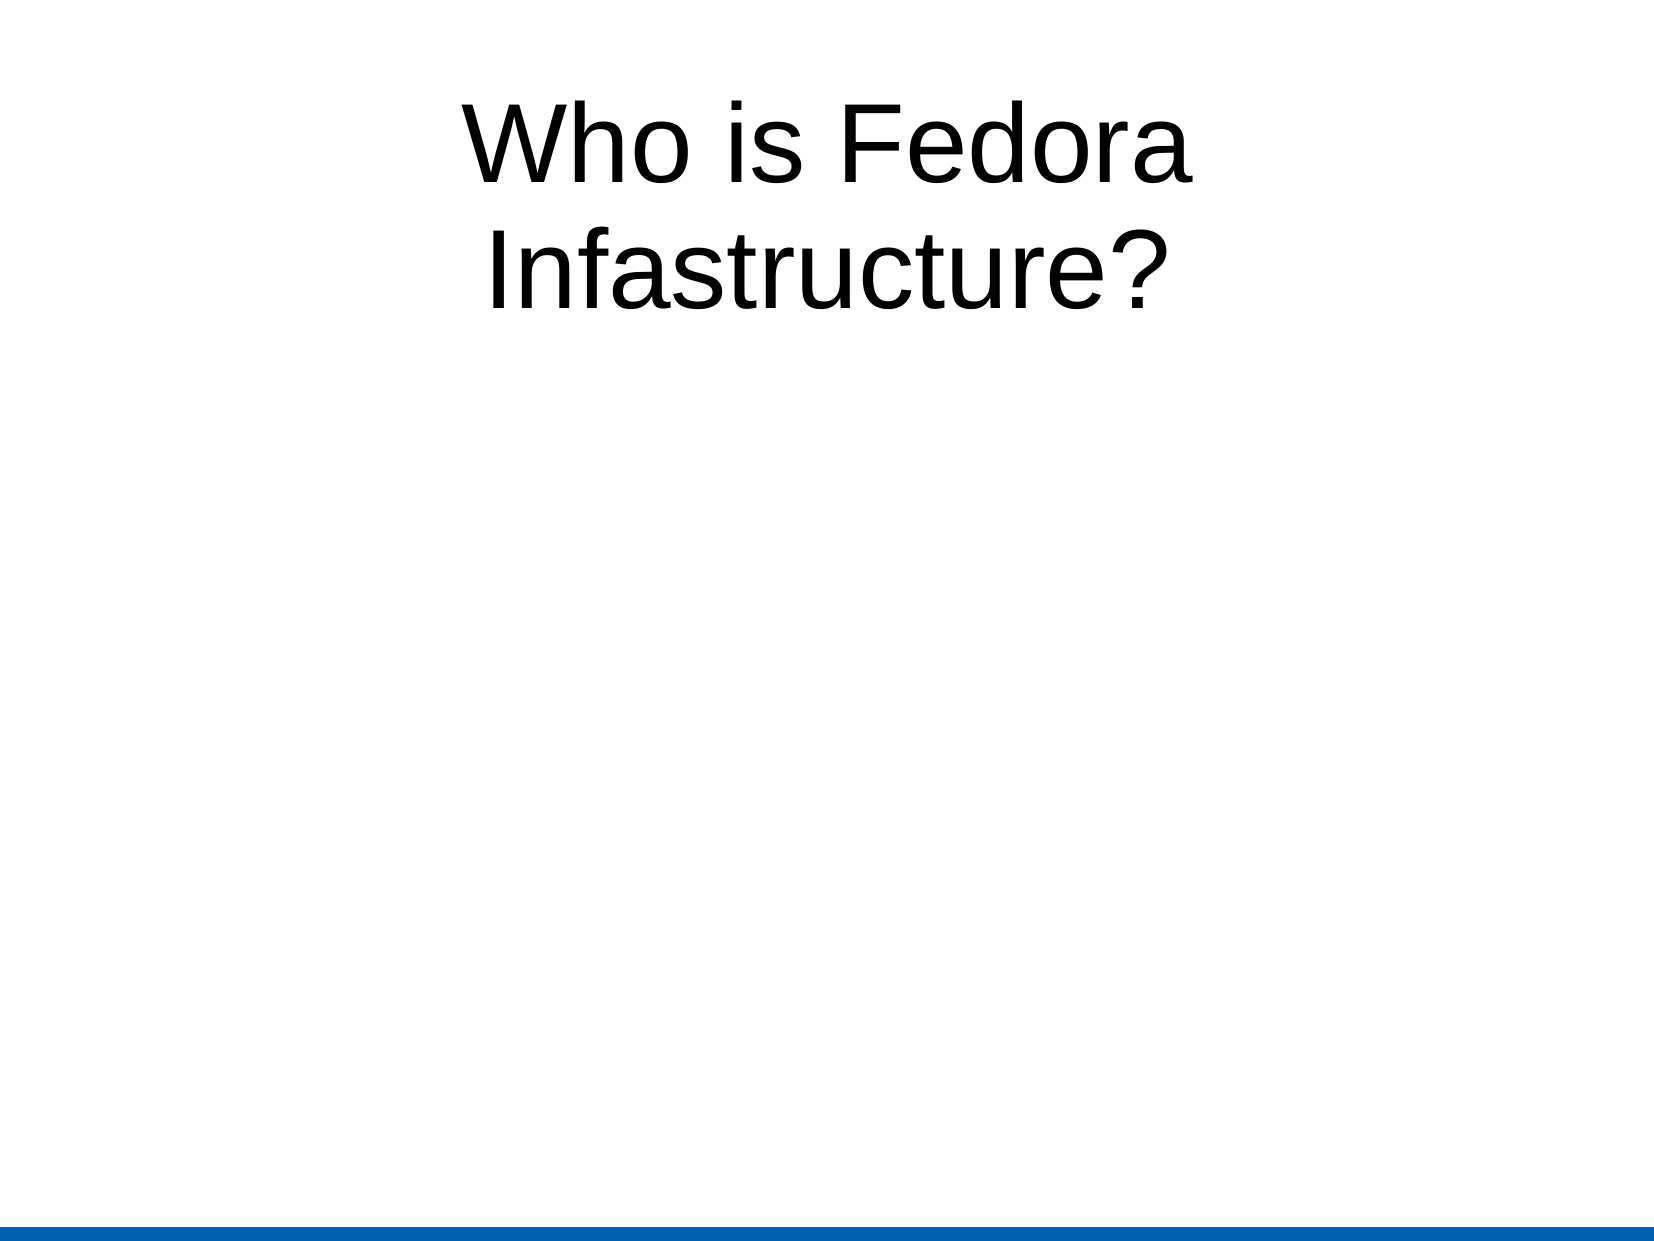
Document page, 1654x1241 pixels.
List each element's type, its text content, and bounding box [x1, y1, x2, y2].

title Who is Fedora Infastructure? [121, 66, 1533, 347]
